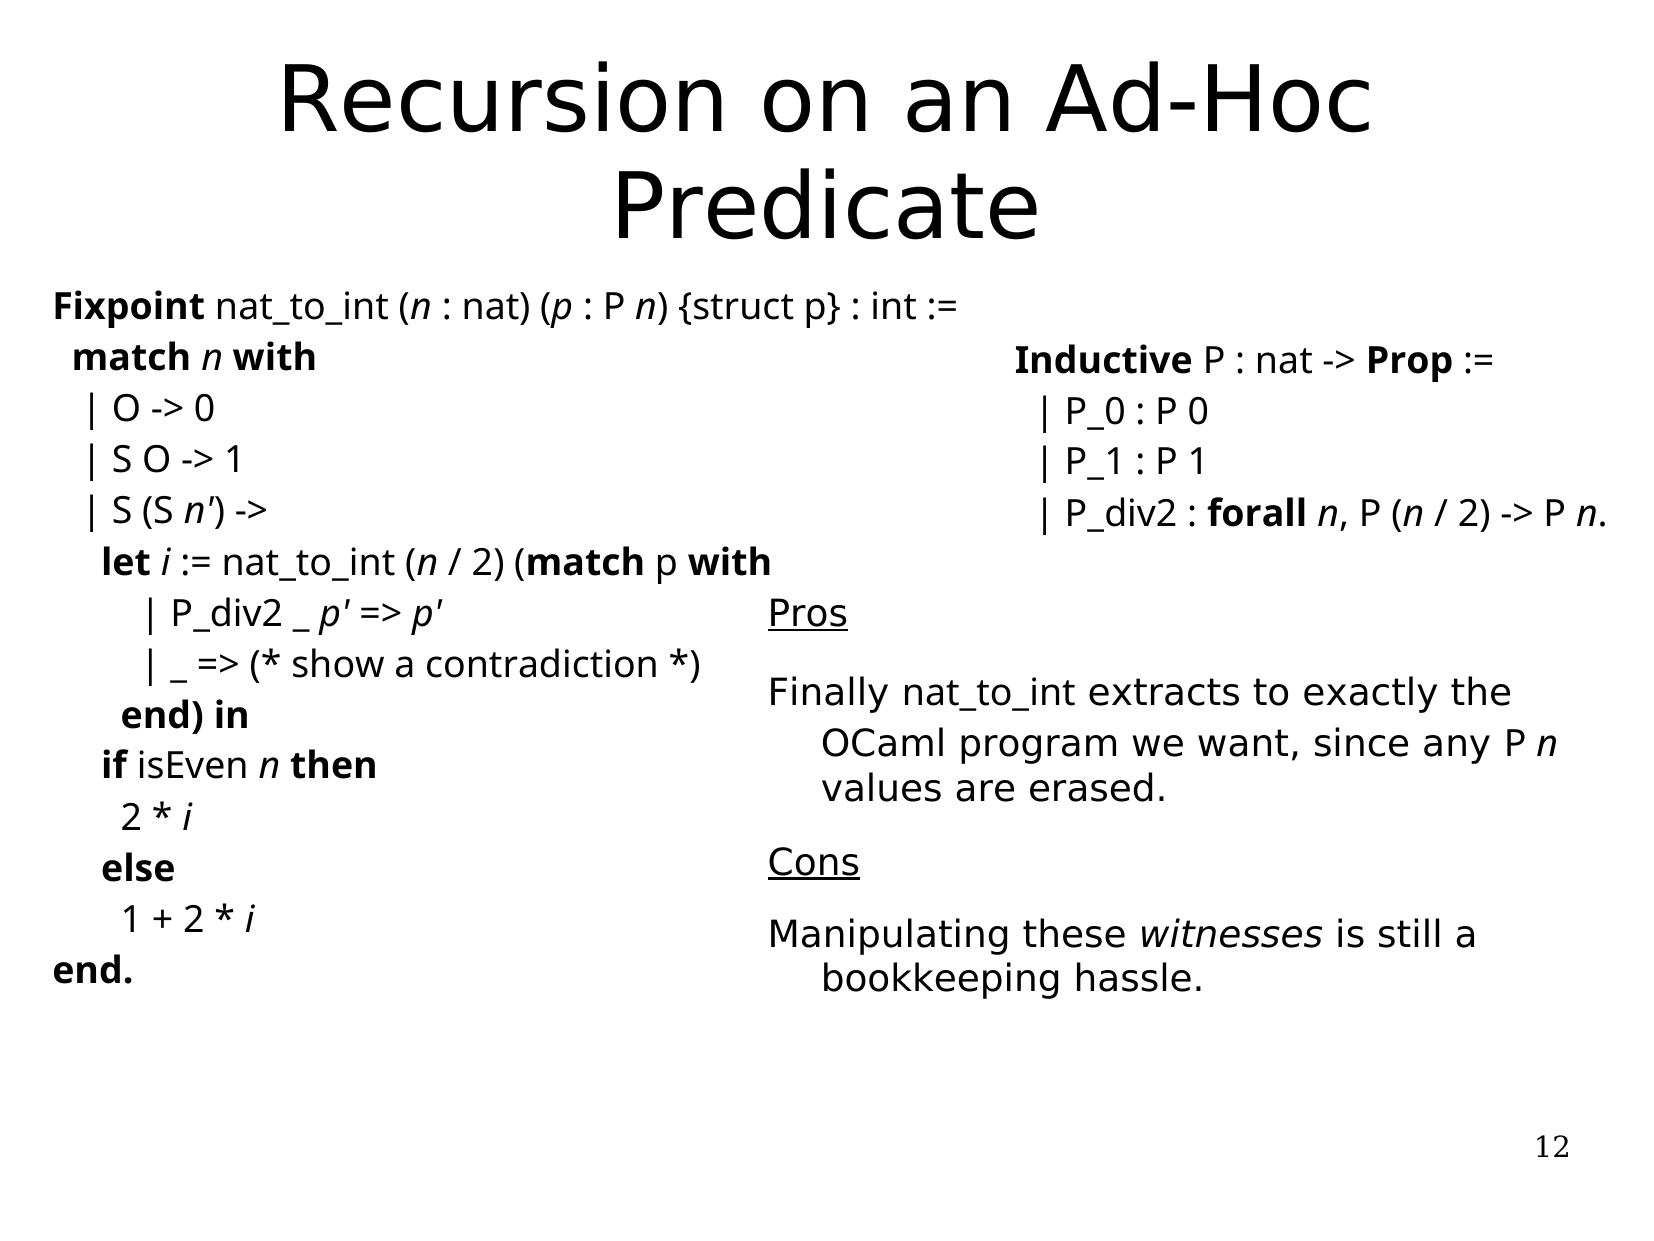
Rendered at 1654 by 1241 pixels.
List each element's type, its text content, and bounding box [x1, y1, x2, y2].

text_box [888, 436, 1583, 510]
text_box Inductive P : nat -> Prop := | P_0 : P 0 | P_1 : P 1 | P_div2 : forall n, P (n / 2) -> P n. [1000, 325, 1654, 543]
title Recursion on an Ad-Hoc Predicate [82, 45, 1571, 261]
text_box [821, 324, 1484, 398]
text_box Fixpoint nat_to_int (n : nat) (p : P n) {struct p} : int := match n with | O -> 0 | S O -> 1 | S (S n') -> let i := nat_to_int (n / 2) (match p with | P_div2 _ p' => p' | _ => (* show a contradiction *) end) in if isEven n then 2 * i else 1 + 2 * i end. [37, 272, 1013, 1000]
list Pros Finally nat_to_int extracts to exactly the OCaml program we want, since any P n values are erased. Cons Manipulating these witnesses is still a bookkeeping hassle. [750, 592, 1613, 1171]
